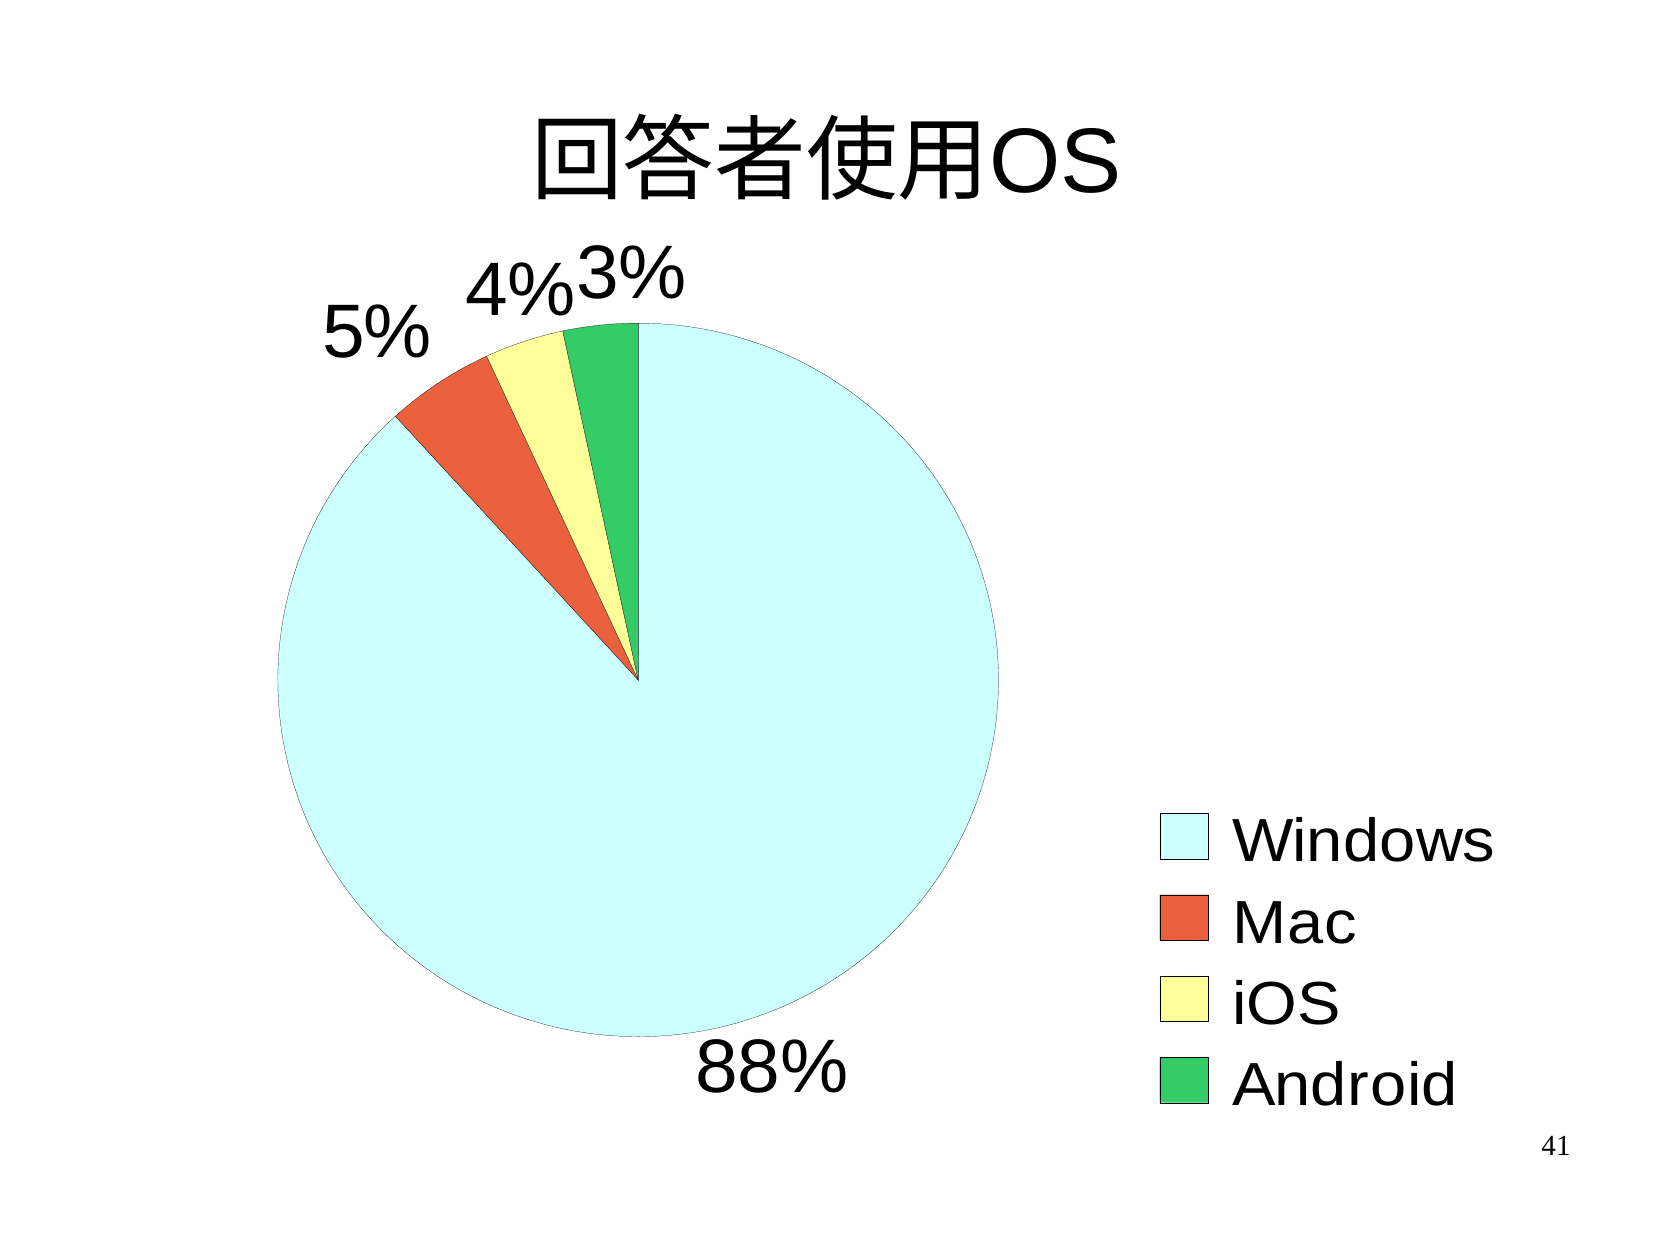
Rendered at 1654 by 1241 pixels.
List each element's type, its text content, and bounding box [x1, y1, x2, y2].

picture [0, 227, 1536, 1152]
title 回答者使用OS [82, 49, 1571, 257]
